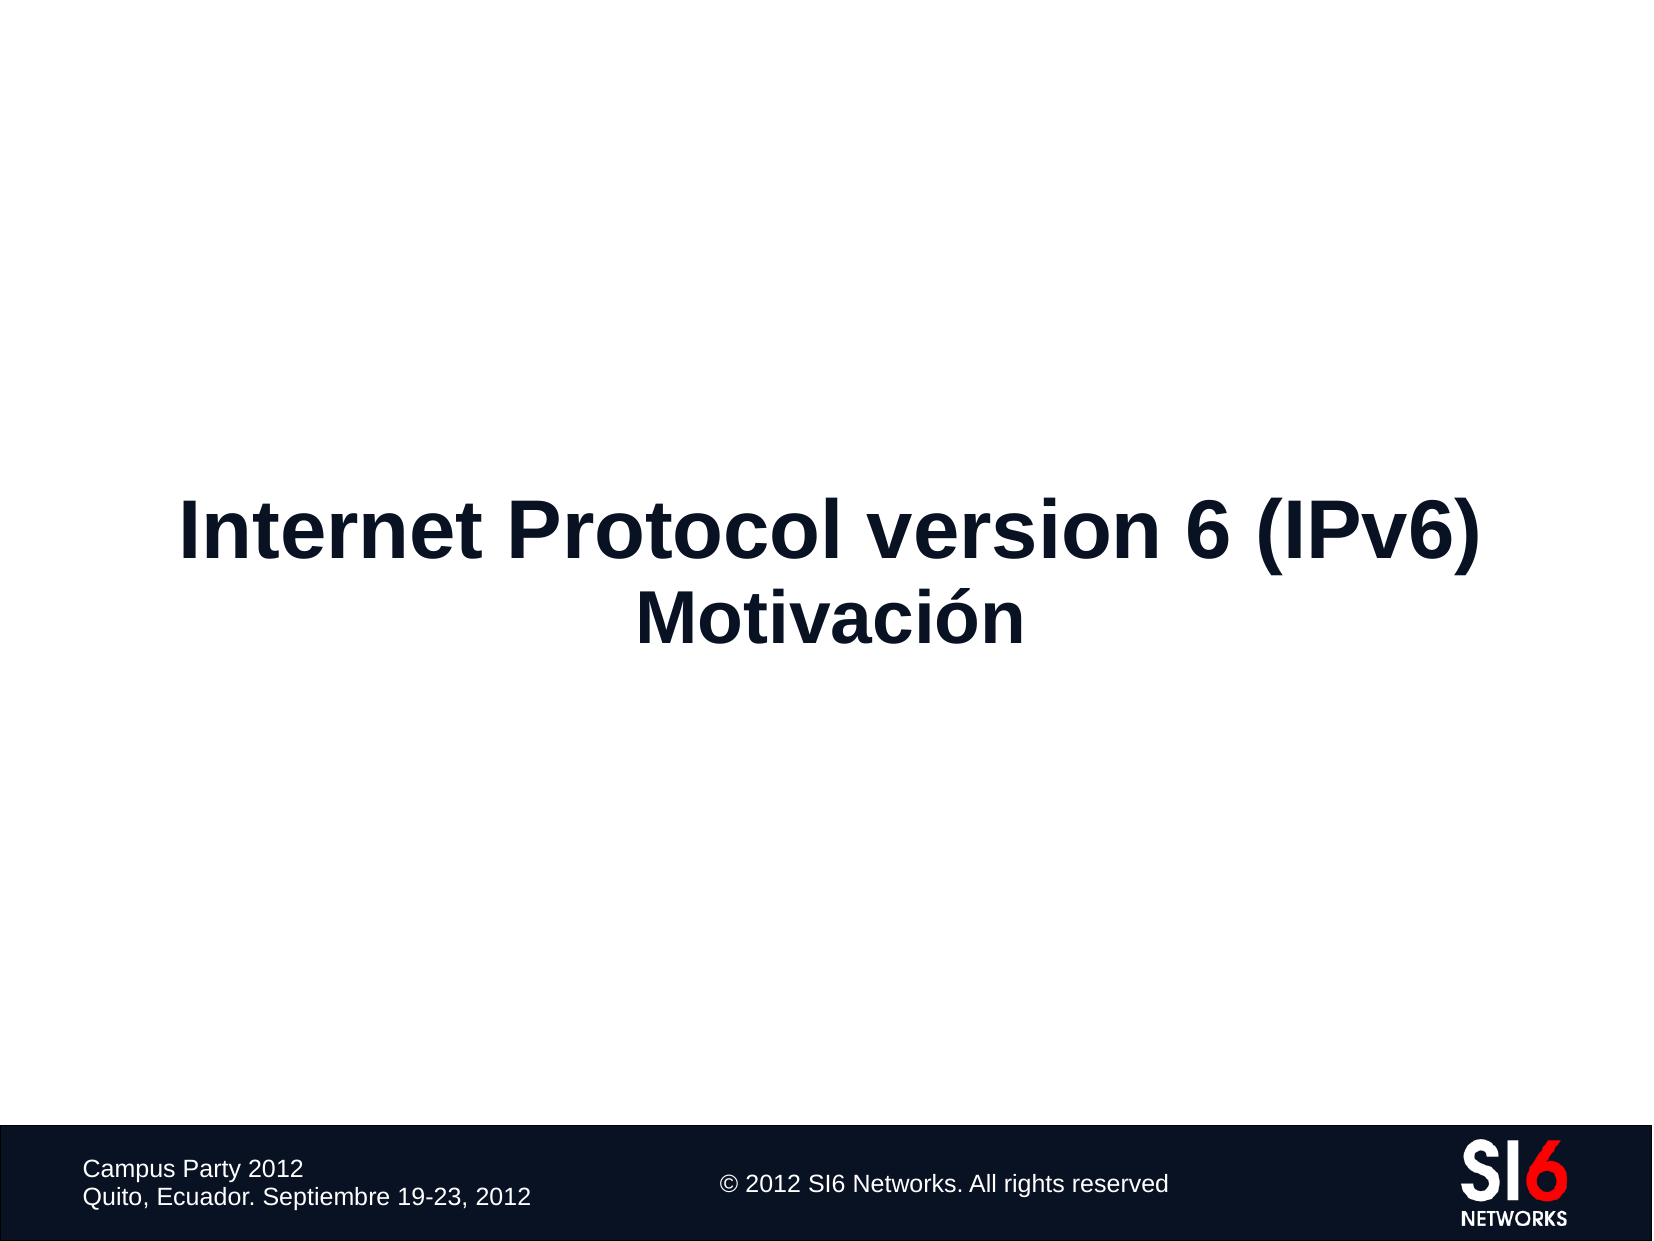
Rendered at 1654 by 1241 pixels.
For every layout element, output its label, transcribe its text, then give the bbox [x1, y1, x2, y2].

picture [1461, 1139, 1567, 1226]
title Internet Protocol version 6 (IPv6) Motivación [86, 467, 1576, 676]
